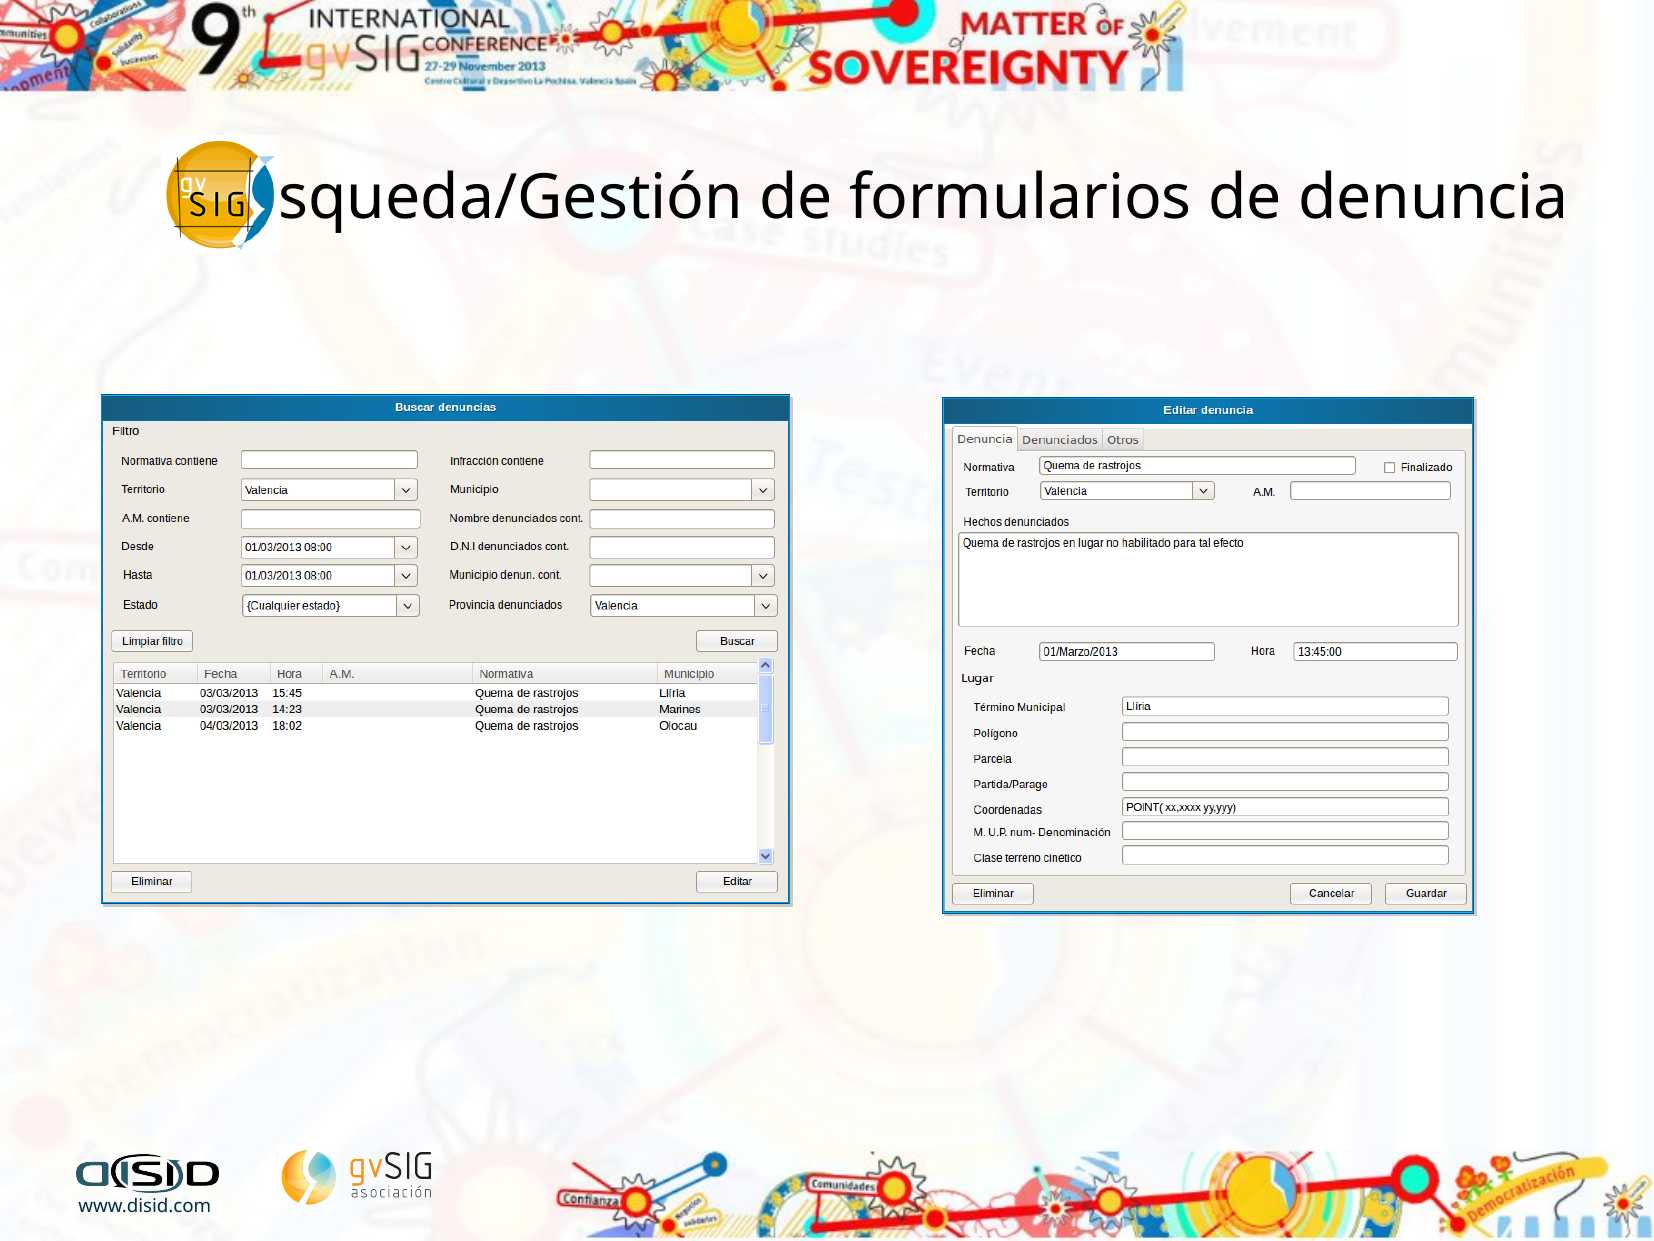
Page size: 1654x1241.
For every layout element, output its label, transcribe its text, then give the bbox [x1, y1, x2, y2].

picture [0, 0, 1654, 1241]
title Búsqueda/Gestión de formularios de denuncia [82, 90, 1571, 298]
